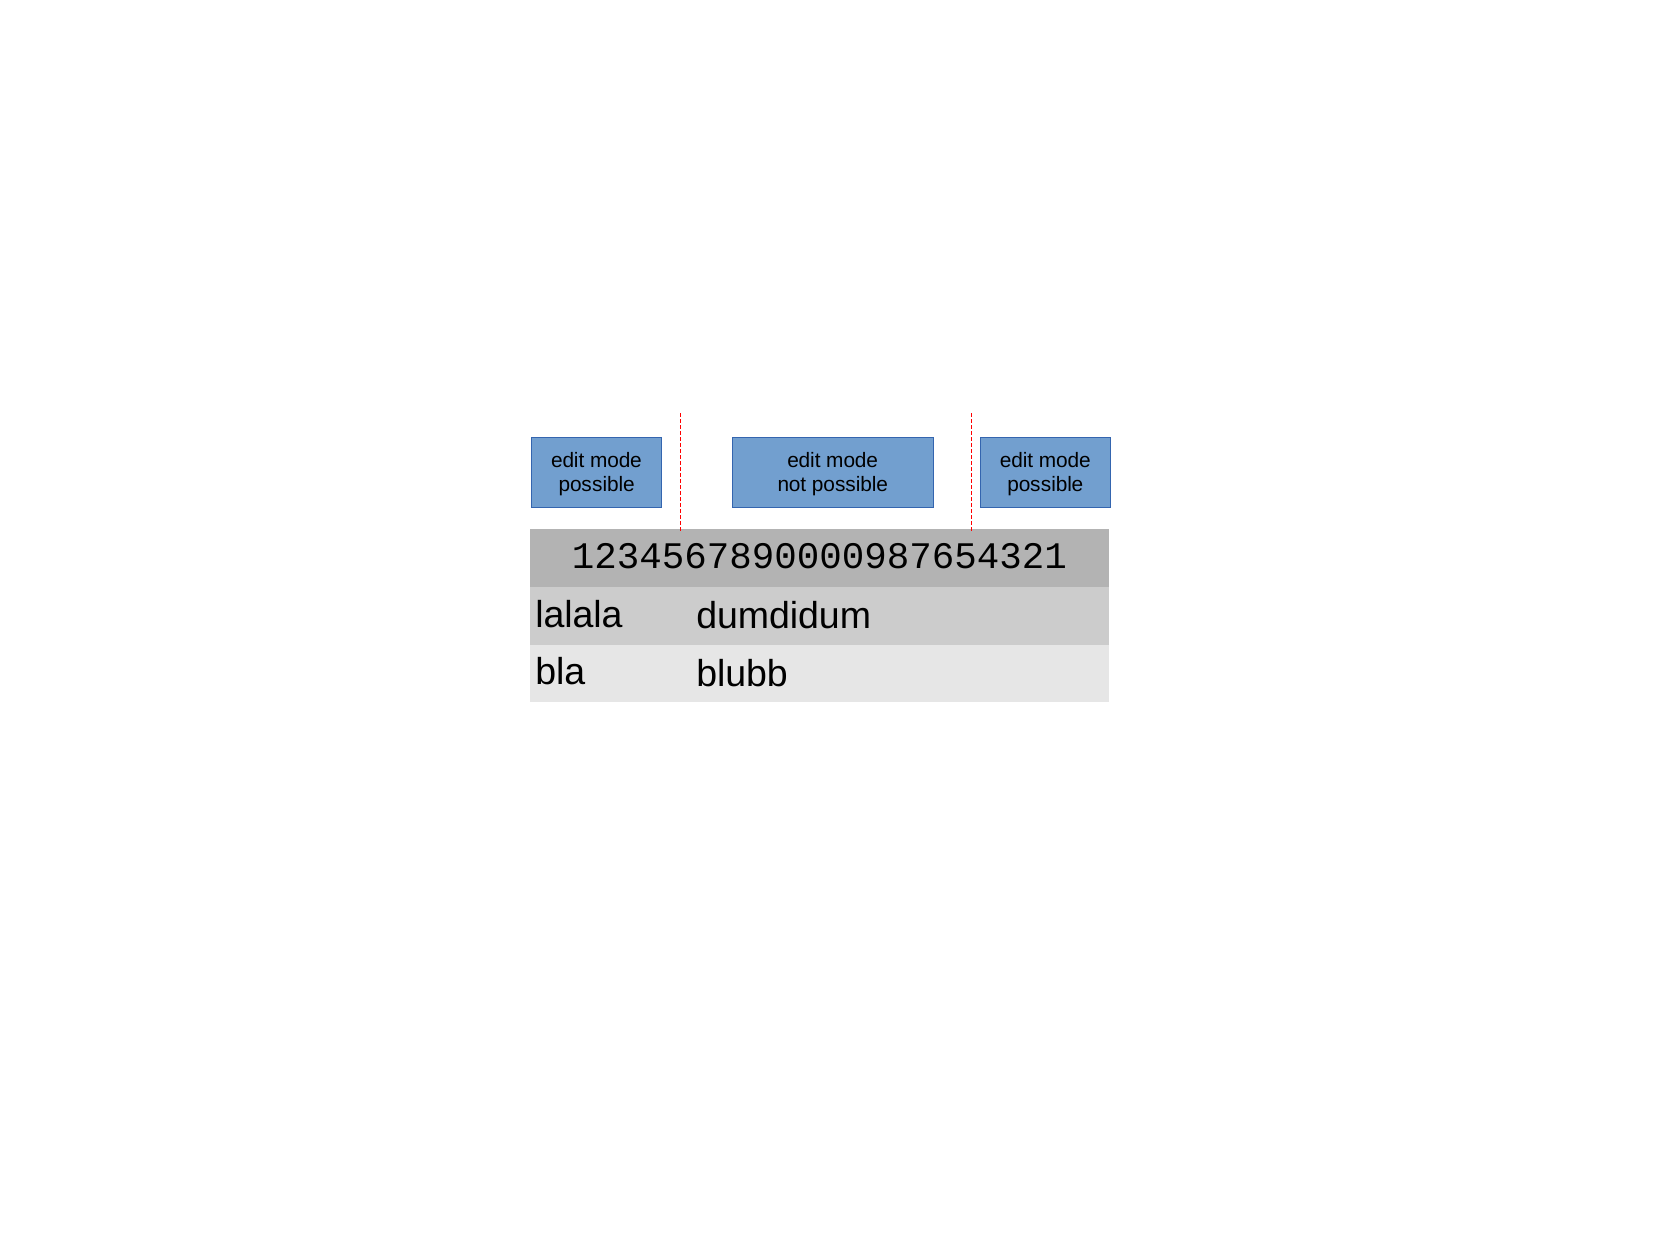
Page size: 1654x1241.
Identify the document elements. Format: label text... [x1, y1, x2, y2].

text_box edit mode not possible [732, 437, 934, 508]
text_box edit mode possible [531, 437, 662, 508]
table_header 1234567890000987654321 [530, 529, 1109, 587]
table_cell bla [530, 645, 682, 702]
text_box edit mode possible [980, 437, 1111, 508]
table_cell blubb [682, 645, 1109, 702]
table_cell lalala [530, 587, 682, 645]
table_cell dumdidum [682, 587, 1109, 645]
